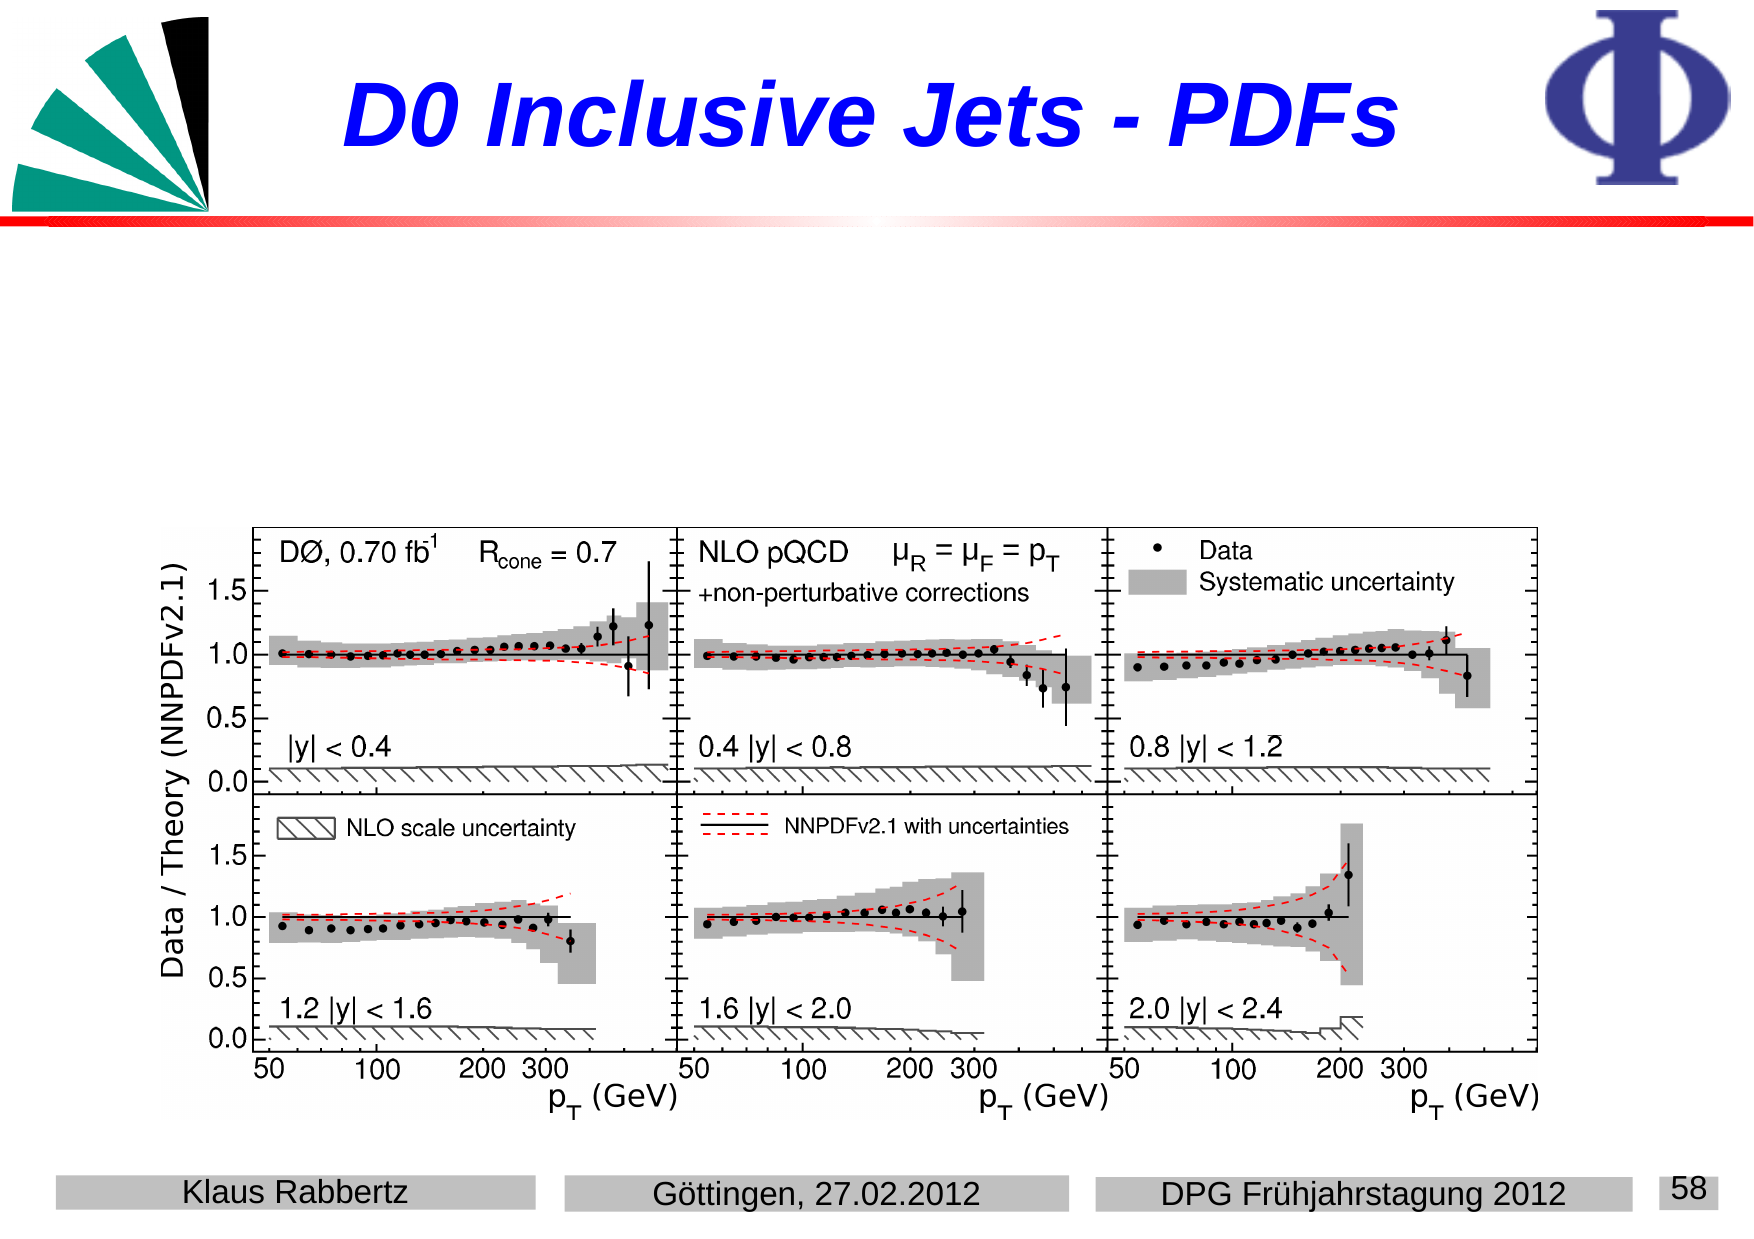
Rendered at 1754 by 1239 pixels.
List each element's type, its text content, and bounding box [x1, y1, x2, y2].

picture [1545, 10, 1731, 185]
picture [12, 17, 209, 214]
title D0 Inclusive Jets - PDFs [220, 16, 1525, 213]
picture [161, 527, 1538, 1120]
